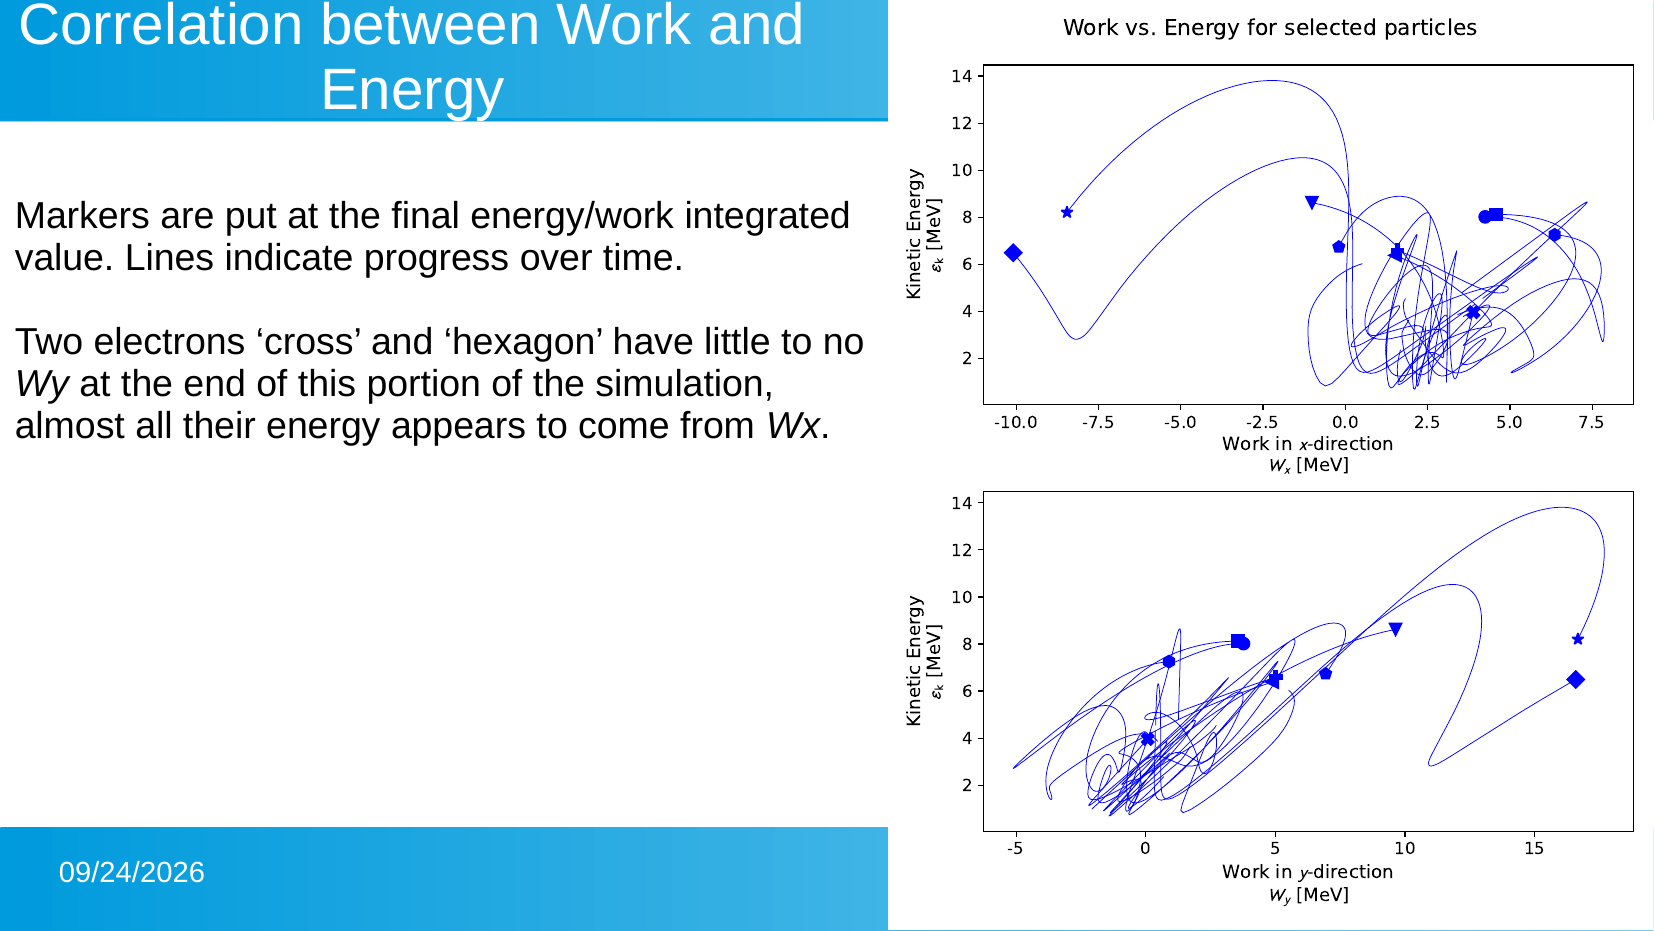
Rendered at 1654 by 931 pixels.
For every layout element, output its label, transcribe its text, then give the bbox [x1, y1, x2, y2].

picture [887, 0, 1654, 931]
title Correlation between Work and Energy [0, 0, 826, 123]
text_box Markers are put at the final energy/work integrated value. Lines indicate progress over time. Two electrons ‘cross’ and ‘hexagon’ have little to no Wy at the end of this portion of the simulation, almost all their energy appears to come from Wx. [0, 187, 888, 455]
